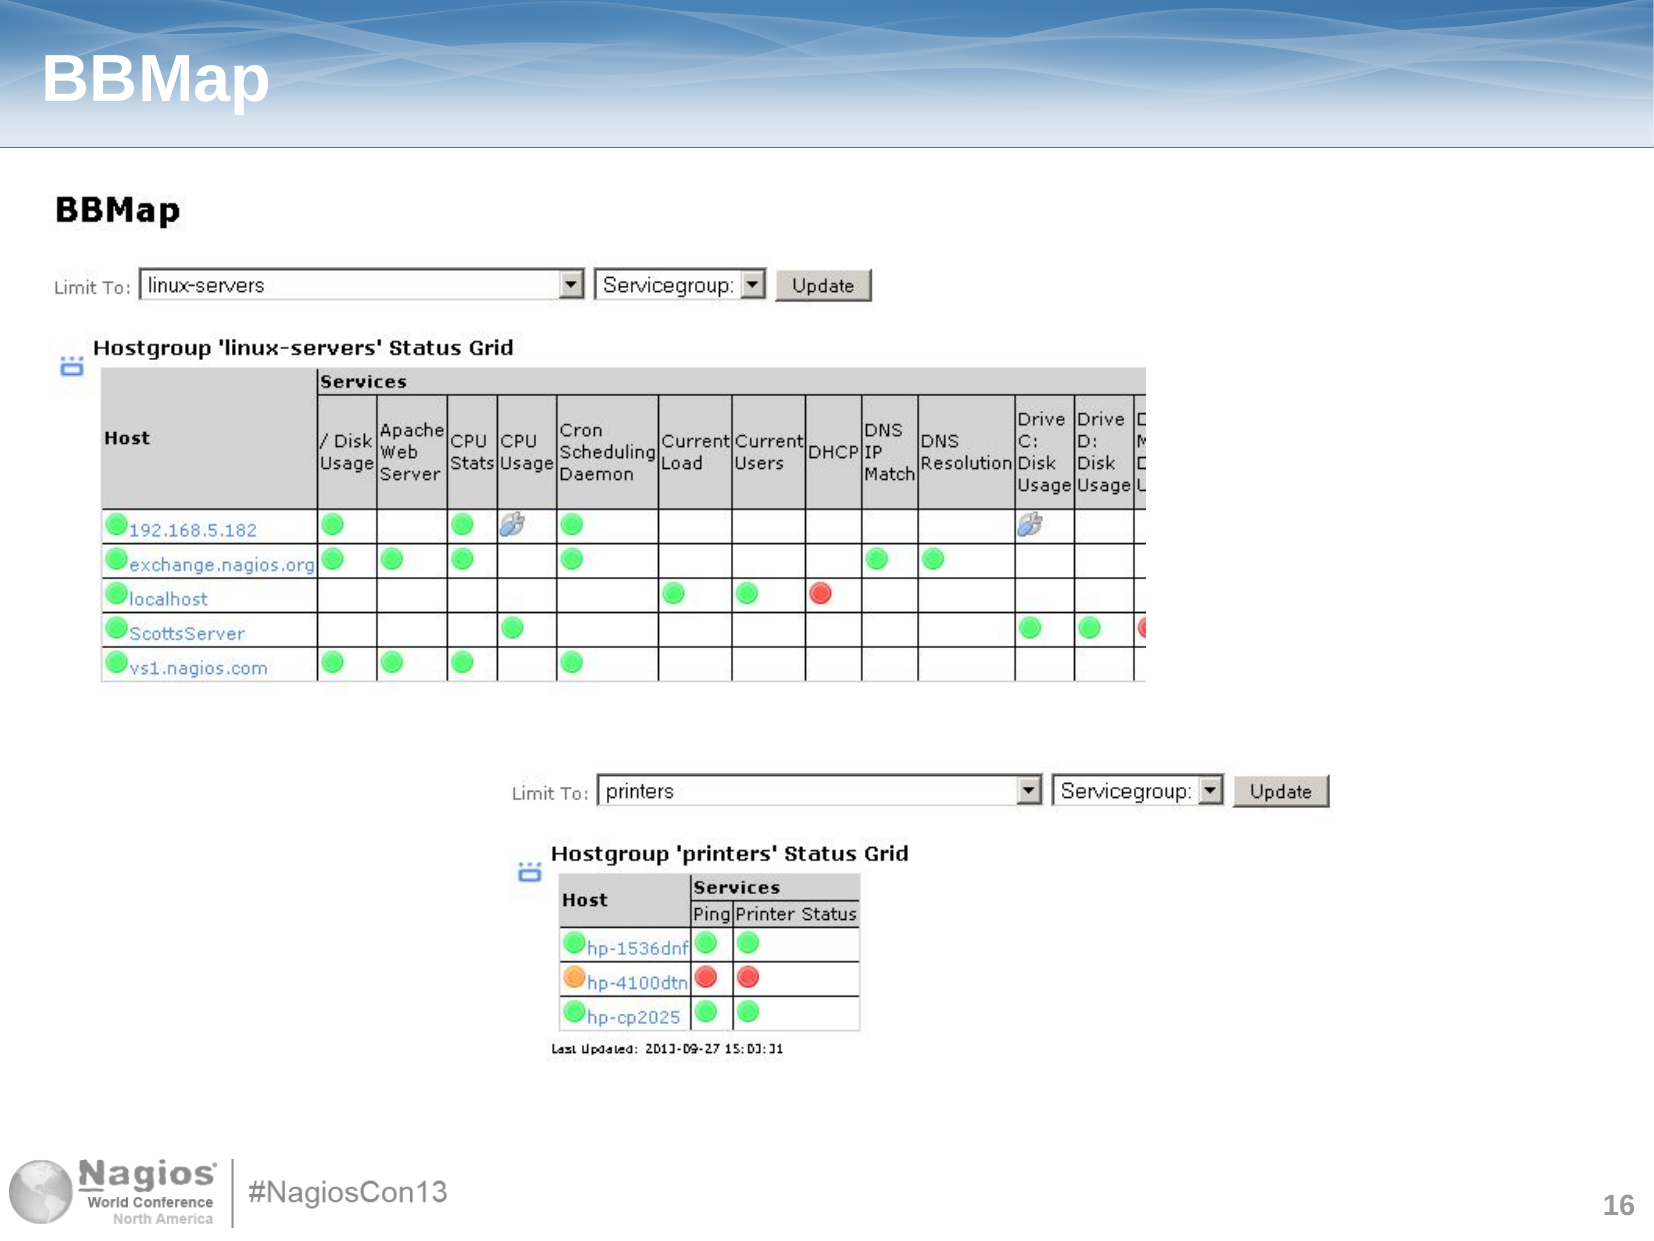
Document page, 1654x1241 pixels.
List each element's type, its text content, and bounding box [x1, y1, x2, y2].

title BBMap [41, 29, 1248, 127]
picture [509, 750, 1355, 1063]
picture [9, 1159, 453, 1228]
picture [48, 194, 1146, 695]
picture [0, 0, 1654, 147]
